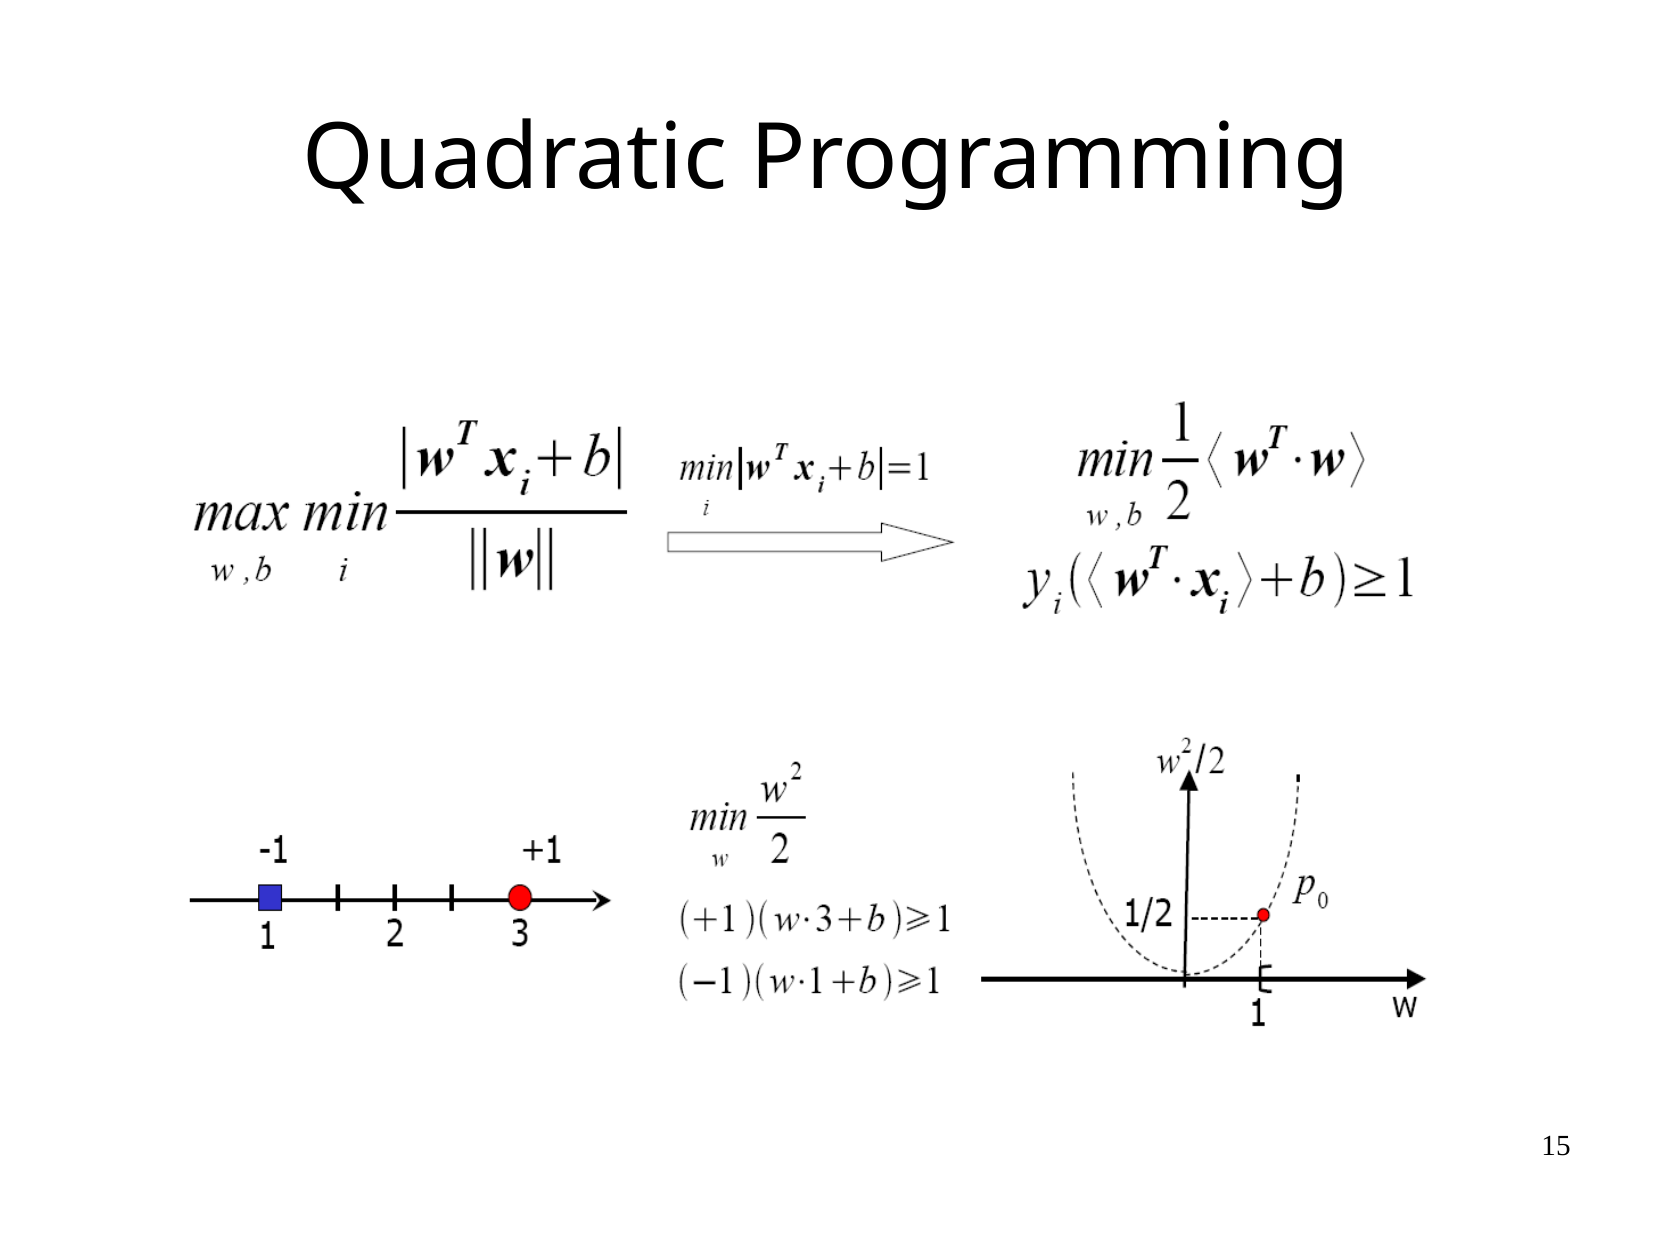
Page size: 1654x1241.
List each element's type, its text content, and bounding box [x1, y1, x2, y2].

picture [158, 394, 1448, 1083]
title Quadratic Programming [82, 49, 1571, 257]
